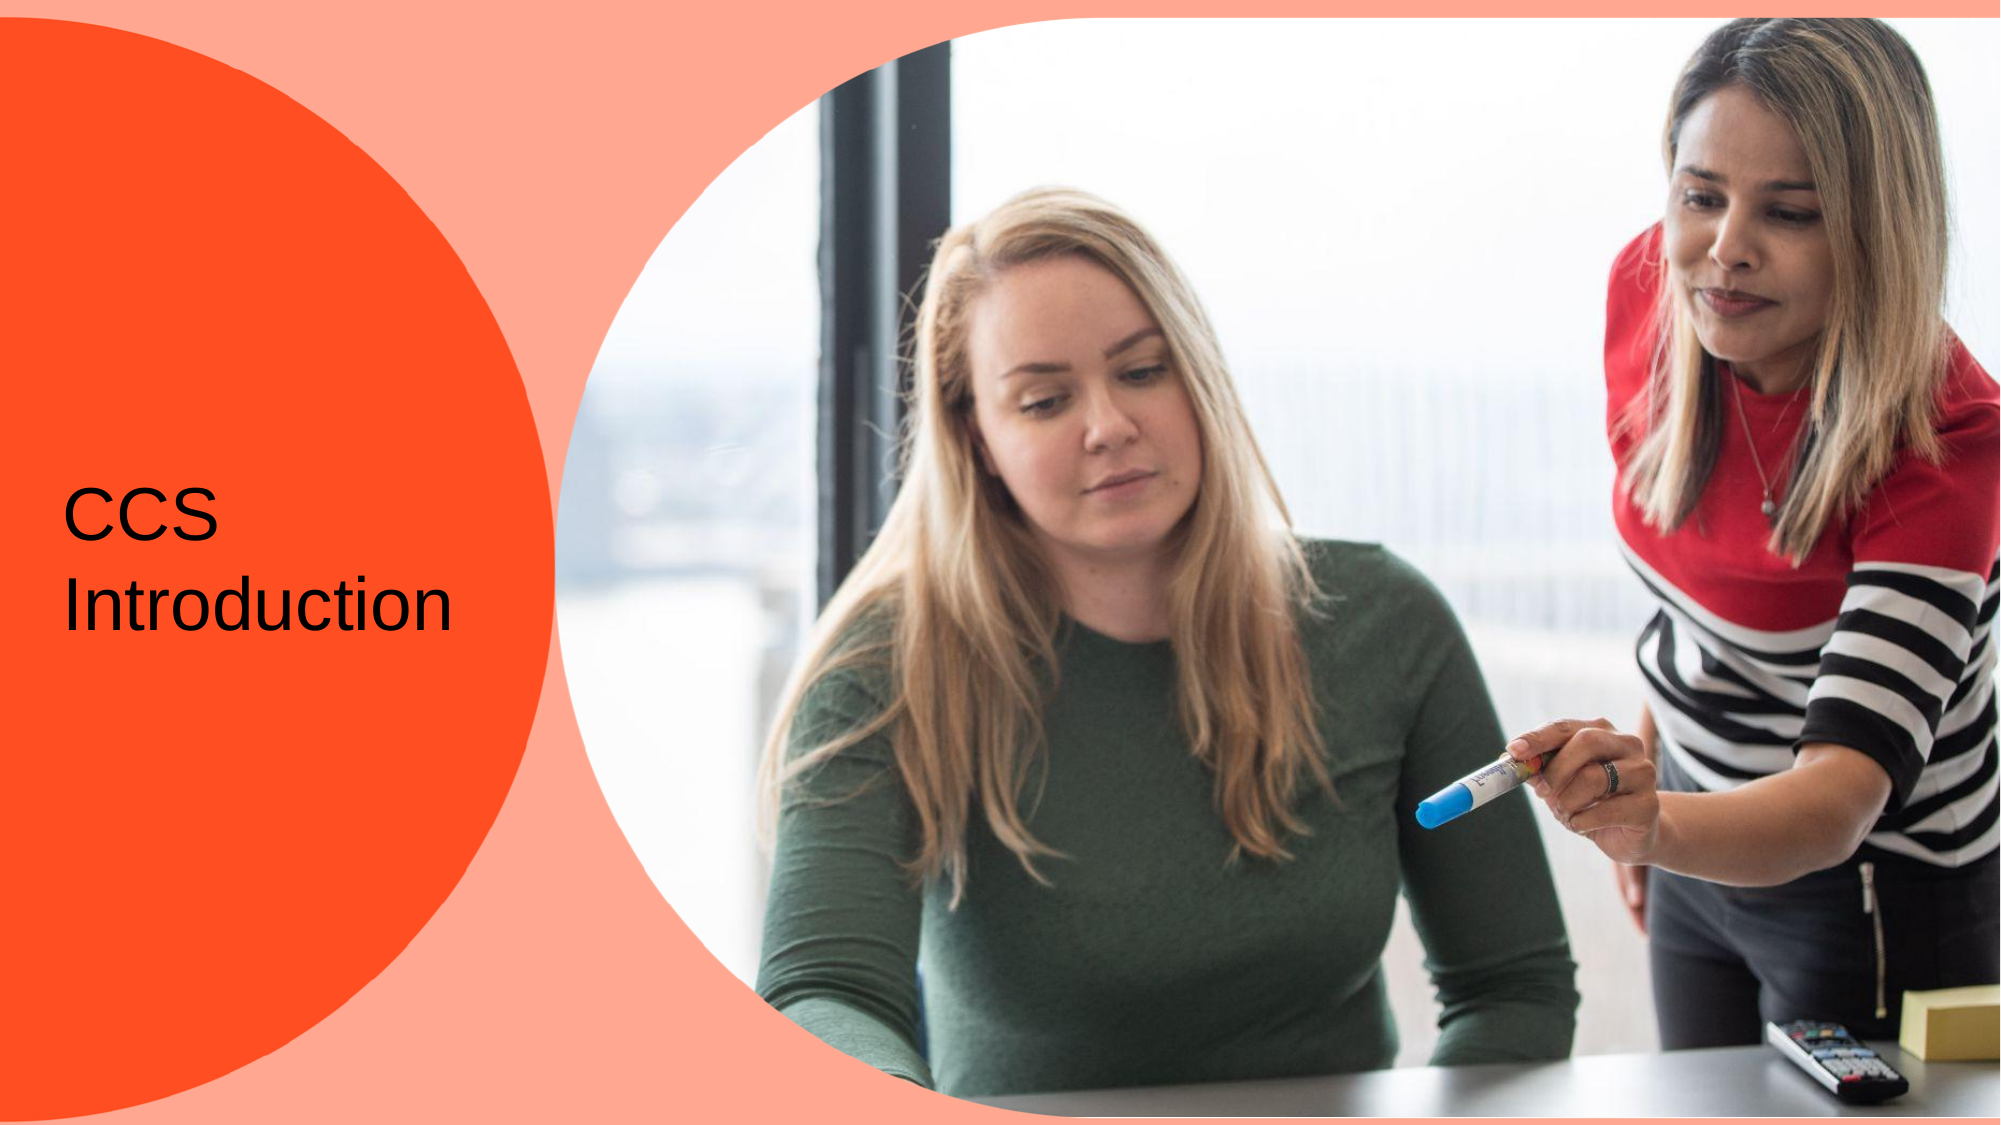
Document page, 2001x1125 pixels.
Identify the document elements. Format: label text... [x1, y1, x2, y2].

title CCS Introduction [42, 405, 532, 706]
